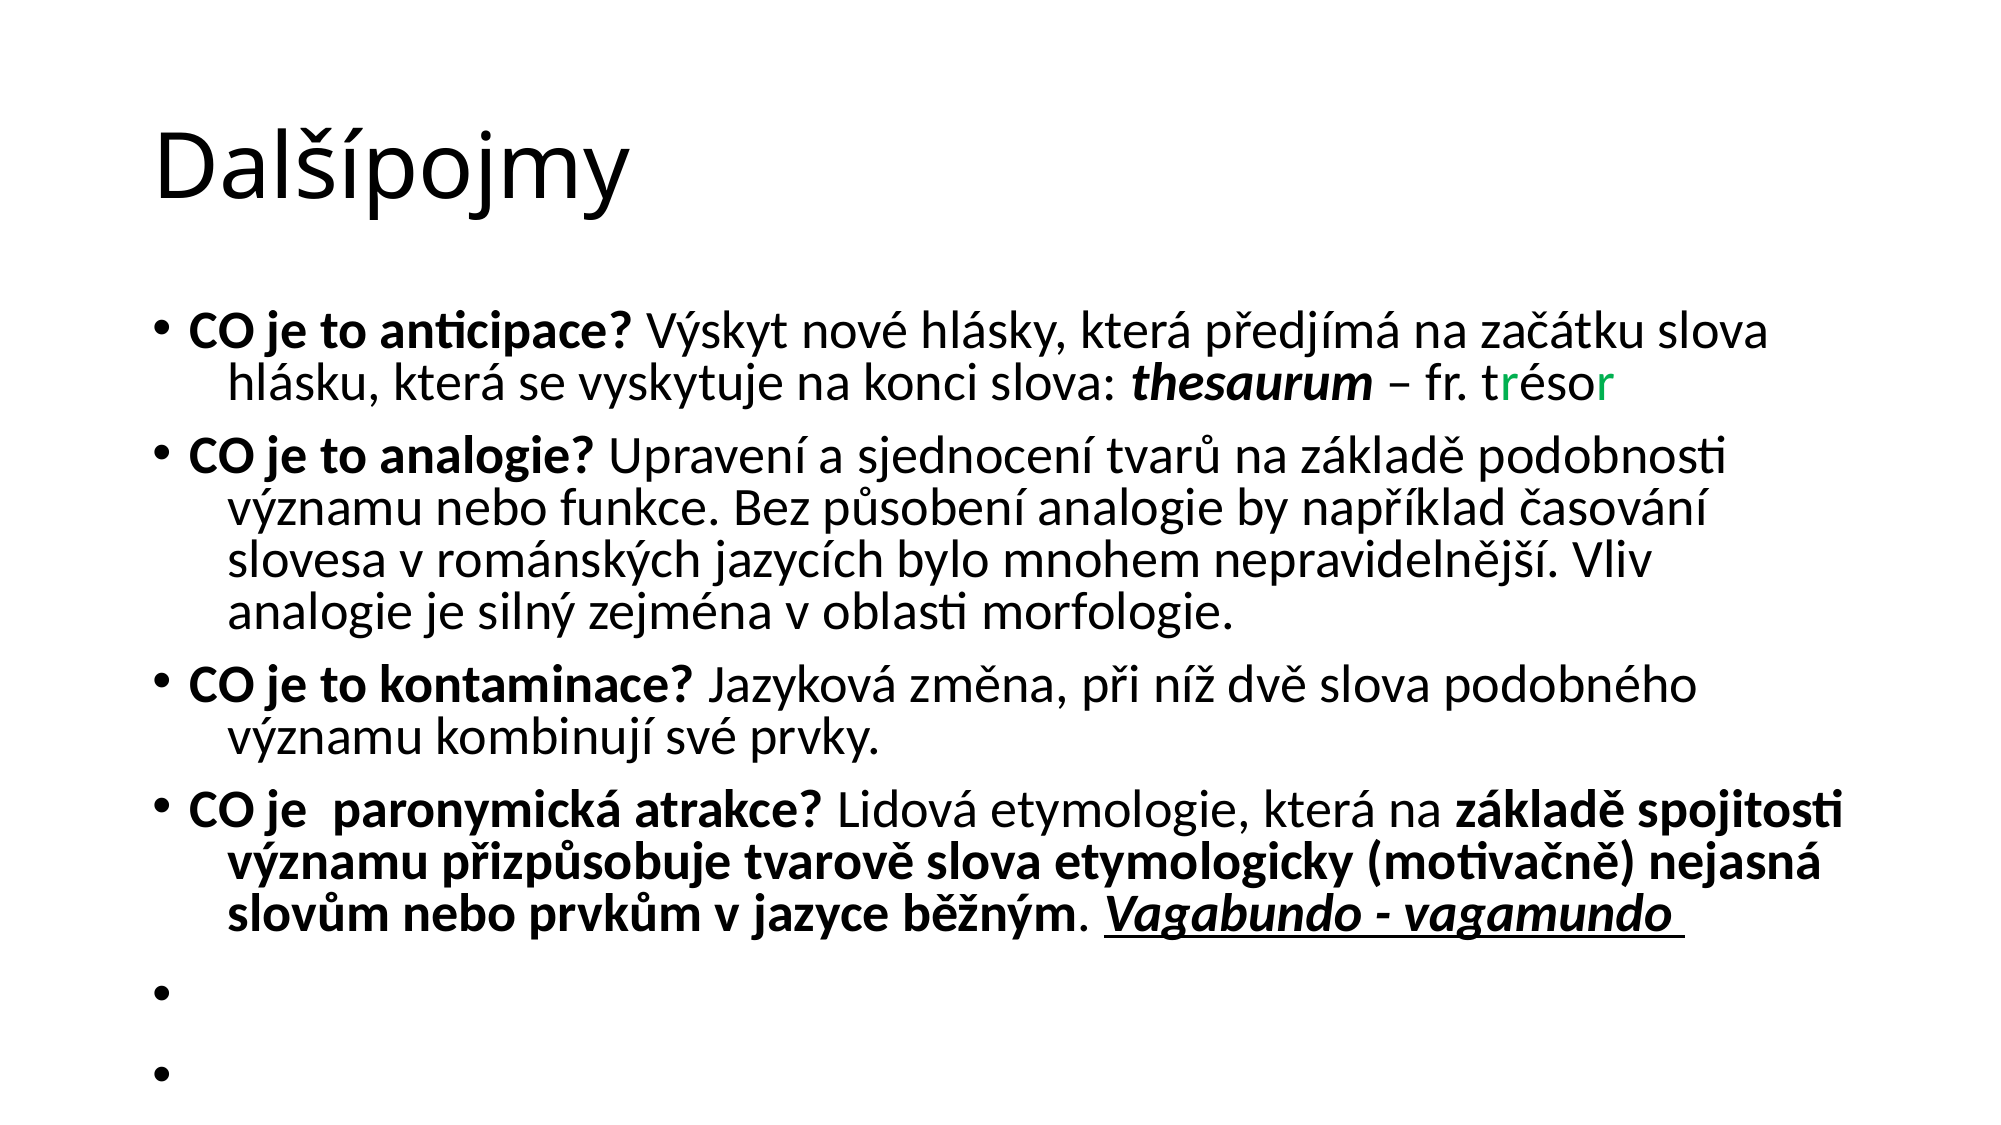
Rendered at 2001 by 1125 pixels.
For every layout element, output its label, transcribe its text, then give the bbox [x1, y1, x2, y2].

title Dalšípojmy [137, 59, 1863, 278]
list CO je to anticipace? Výskyt nové hlásky, která předjímá na začátku slova hlásku, která se vyskytuje na konci slova: thesaurum – fr. trésor CO je to analogie? Upravení a sjednocení tvarů na základě podobnosti významu nebo funkce. Bez působení analogie by například časování slovesa v románských jazycích bylo mnohem nepravidelnější. Vliv analogie je silný zejména v oblasti morfologie. CO je to kontaminace? Jazyková změna, při níž dvě slova podobného významu kombinují své prvky. CO je paronymická atrakce? Lidová etymologie, která na základě spojitosti významu přizpůsobuje tvarově slova etymologicky (motivačně) nejasná slovům nebo prvkům v jazyce běžným. Vagabundo - vagamundo [137, 299, 1863, 1014]
